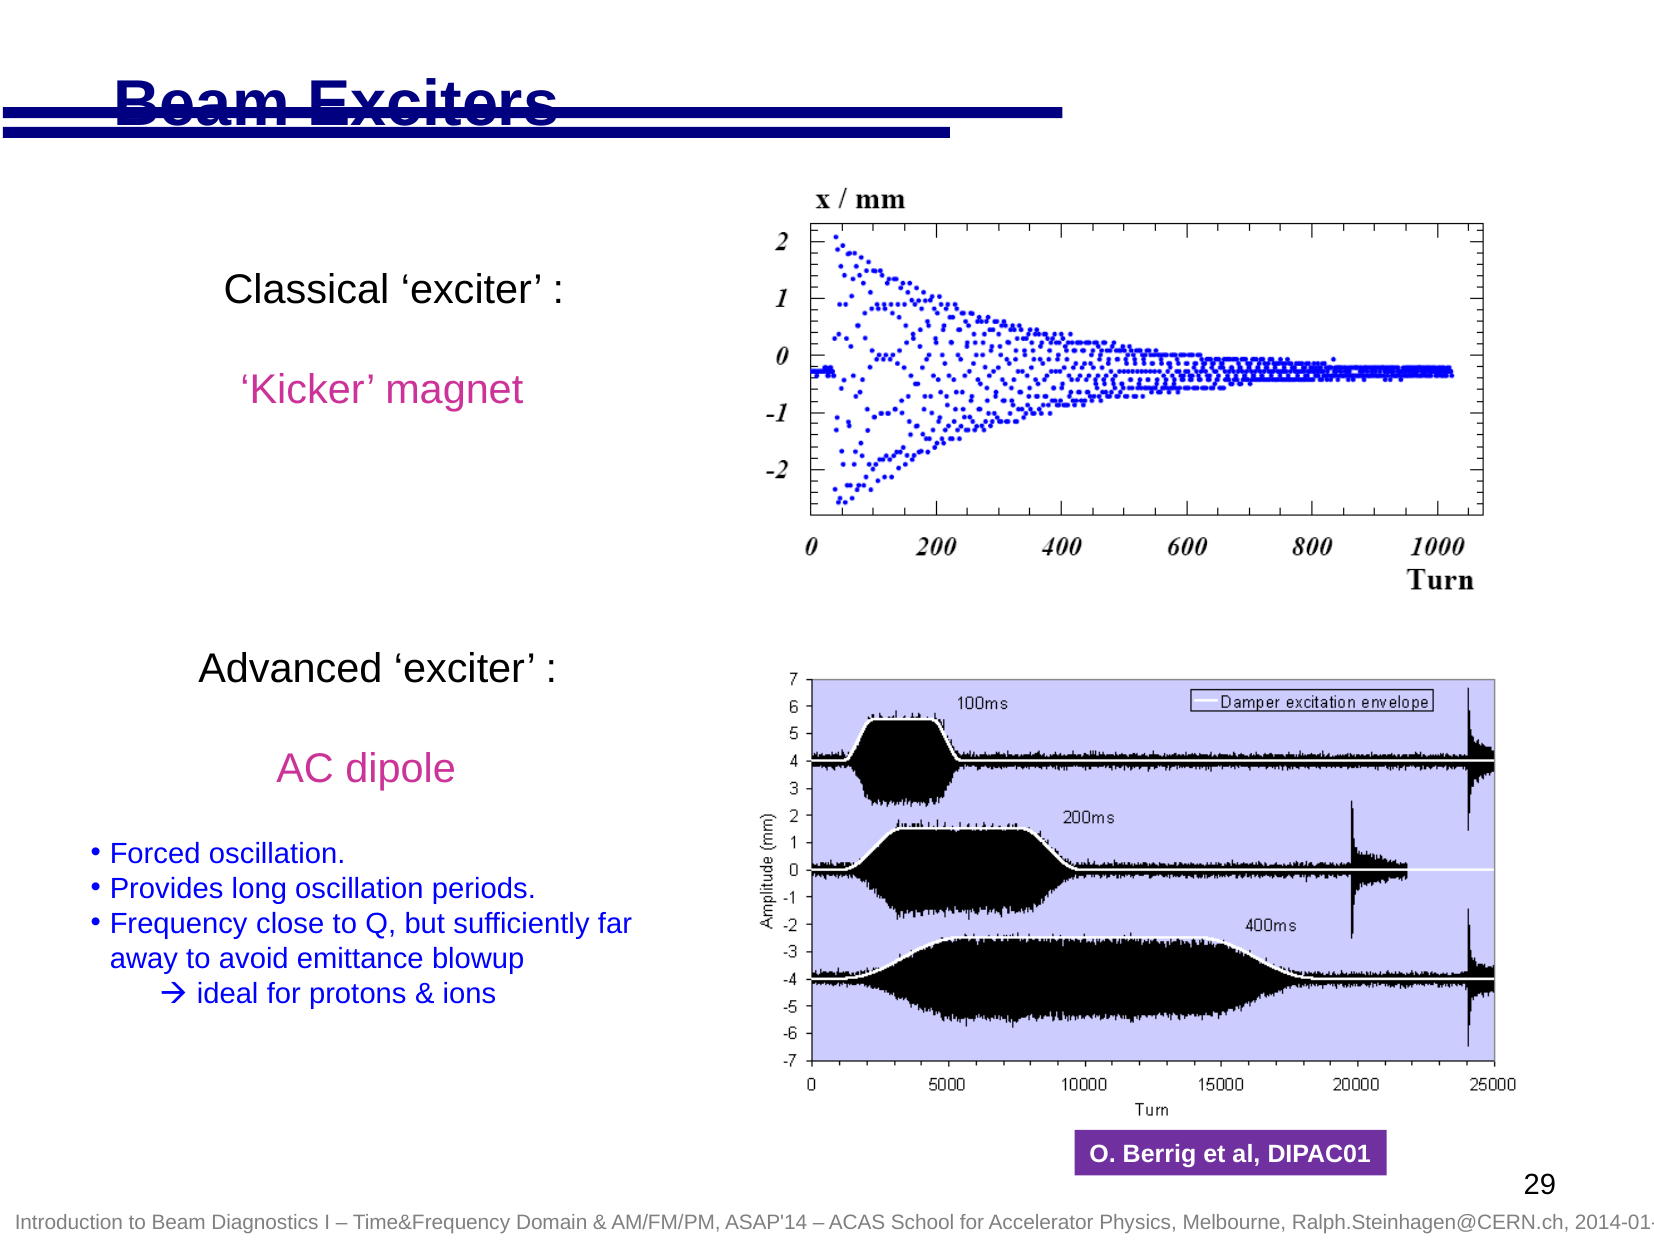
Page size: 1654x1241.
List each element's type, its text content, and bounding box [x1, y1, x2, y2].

text_box Advanced ‘exciter’ : AC dipole [148, 633, 584, 799]
title Beam Exciters [75, 34, 1551, 164]
text_box O. Berrig et al, DIPAC01 [1074, 1129, 1387, 1176]
picture [750, 654, 1523, 1127]
text_box Forced oscillation. Provides long oscillation periods. Frequency close to Q, but sufficiently far away to avoid emittance blowup  ideal for protons & ions [75, 826, 703, 1017]
picture [750, 172, 1511, 611]
text_box <number> [1185, 1157, 1571, 1216]
text_box Classical ‘exciter’ : ‘Kicker’ magnet [173, 254, 591, 420]
